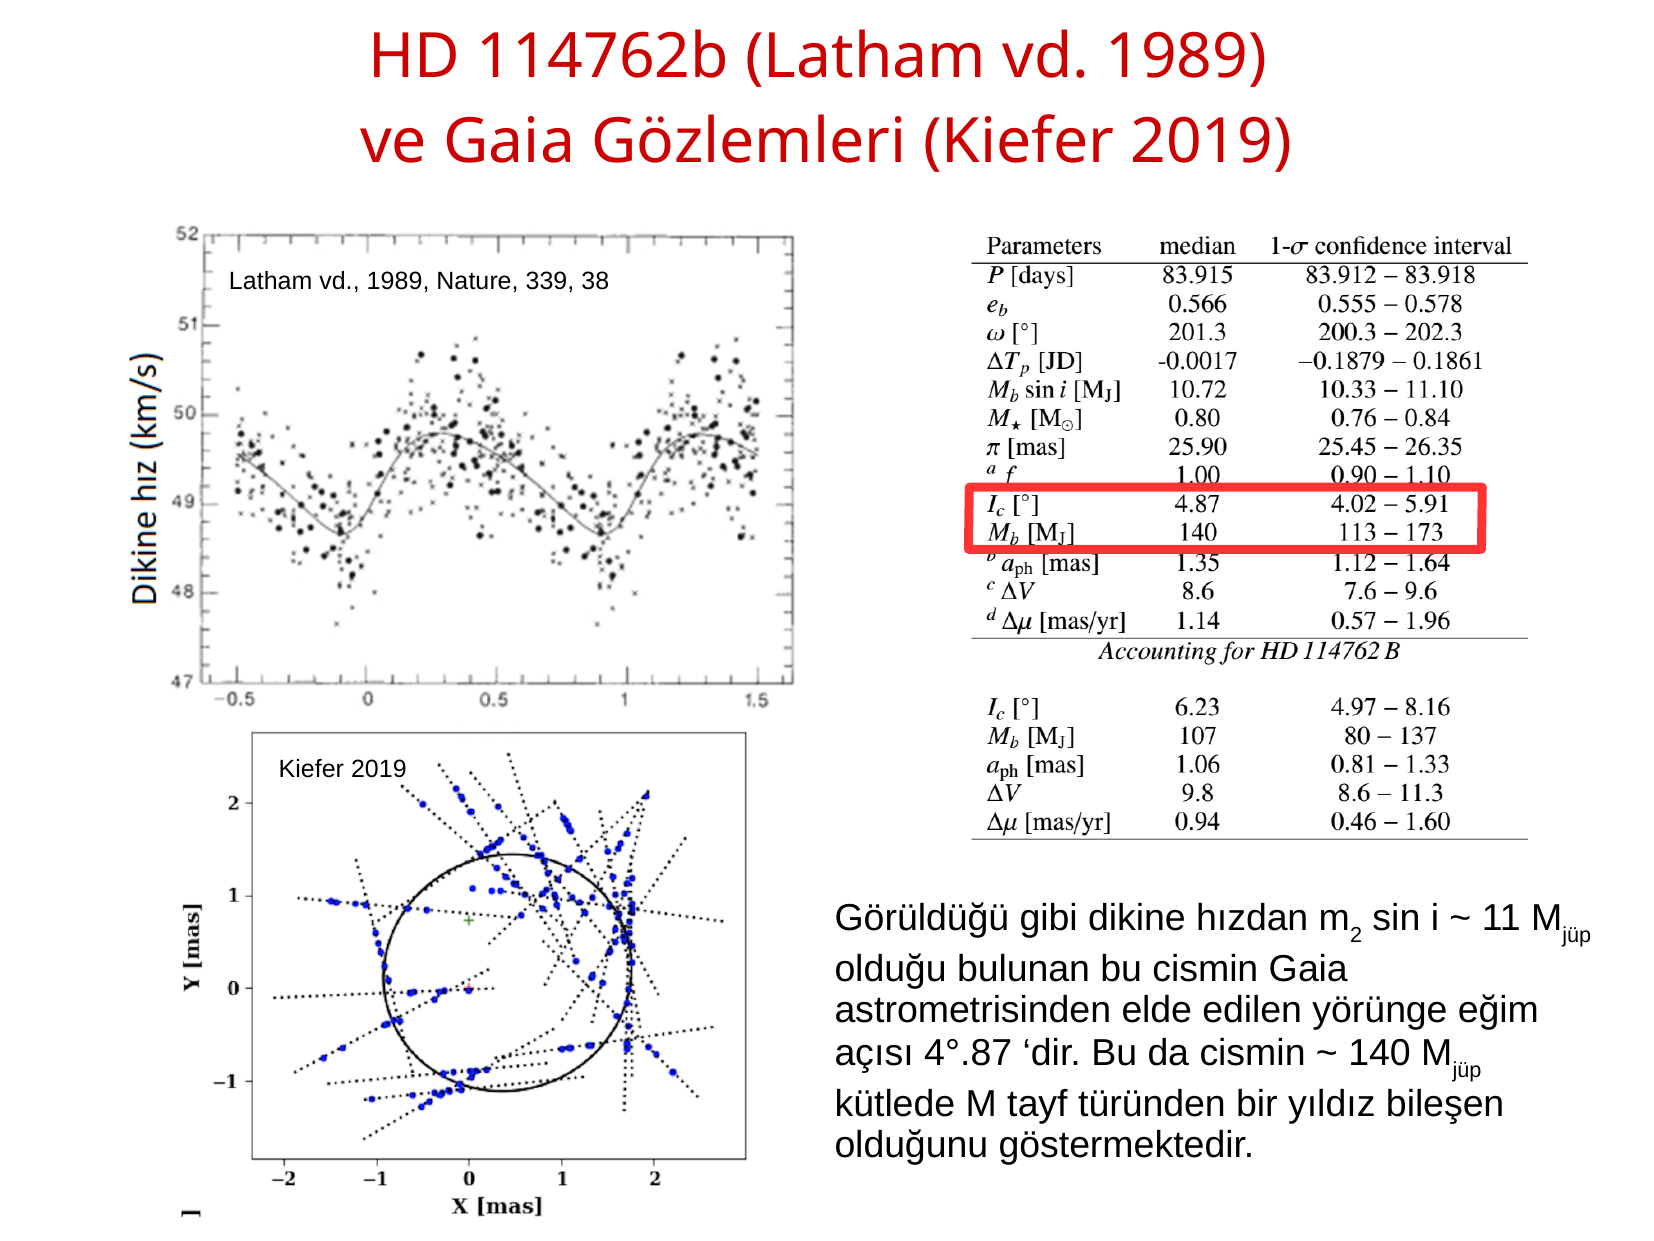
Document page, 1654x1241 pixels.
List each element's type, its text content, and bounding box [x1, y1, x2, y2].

text_box Latham vd., 1989, Nature, 339, 38 [214, 259, 676, 303]
text_box [968, 487, 1483, 550]
title HD 114762b (Latham vd. 1989) ve Gaia Gözlemleri (Kiefer 2019) [82, 19, 1571, 172]
picture [92, 194, 810, 1218]
picture [964, 215, 1541, 853]
text_box Görüldüğü gibi dikine hızdan m2 sin i ~ 11 Mjüp olduğu bulunan bu cismin Gaia astrometrisinden elde edilen yörünge eğim açısı 4°.87 ‘dir. Bu da cismin ~ 140 Mjüp kütlede M tayf türünden bir yıldız bileşen olduğunu göstermektedir. [819, 888, 1617, 1174]
text_box Kiefer 2019 [263, 747, 454, 791]
